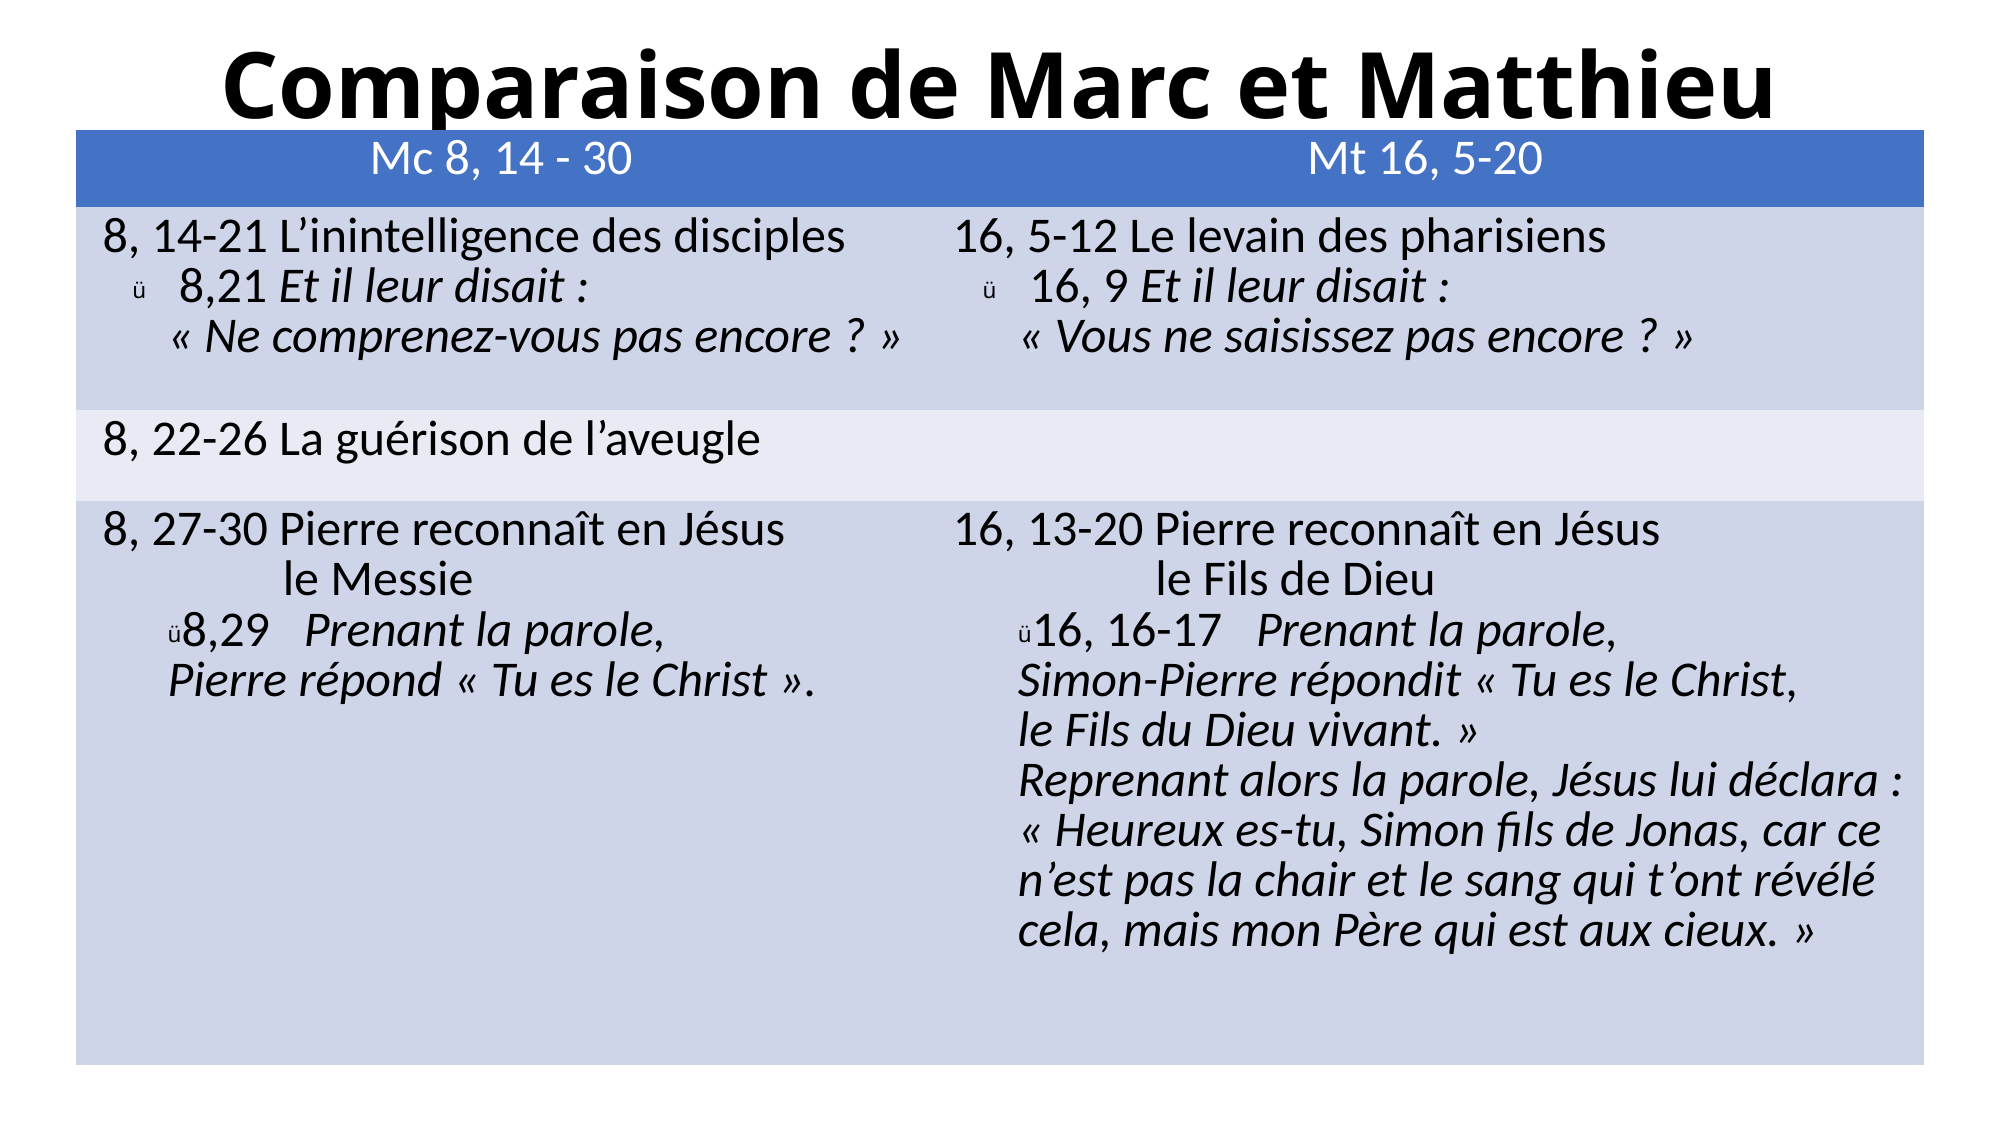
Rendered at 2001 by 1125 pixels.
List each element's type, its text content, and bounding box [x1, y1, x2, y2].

table_cell [926, 410, 1924, 501]
table_cell 8, 22-26 La guérison de l’aveugle [76, 410, 926, 501]
table_cell 8, 27-30 Pierre reconnaît en Jésus le Messie 8,29 Prenant la parole, Pierre répond « Tu es le Christ ». [76, 501, 926, 1065]
table_cell 16, 5-12 Le levain des pharisiens 16, 9 Et il leur disait : « Vous ne saisissez pas encore ? » [926, 207, 1924, 410]
title Comparaison de Marc et Matthieu [137, 32, 1863, 120]
table_header Mc 8, 14 - 30 [76, 130, 926, 207]
table_cell 8, 14-21 L’inintelligence des disciples 8,21 Et il leur disait : « Ne comprenez-vous pas encore ? » [76, 207, 926, 410]
table_header Mt 16, 5-20 [926, 130, 1924, 207]
table_cell 16, 13-20 Pierre reconnaît en Jésus le Fils de Dieu 16, 16-17 Prenant la parole, Simon-Pierre répondit « Tu es le Christ, le Fils du Dieu vivant. » Reprenant alors la parole, Jésus lui déclara : « Heureux es-tu, Simon fils de Jonas, car ce n’est pas la chair et le sang qui t’ont révélé cela, mais mon Père qui est aux cieux. » [926, 501, 1924, 1065]
